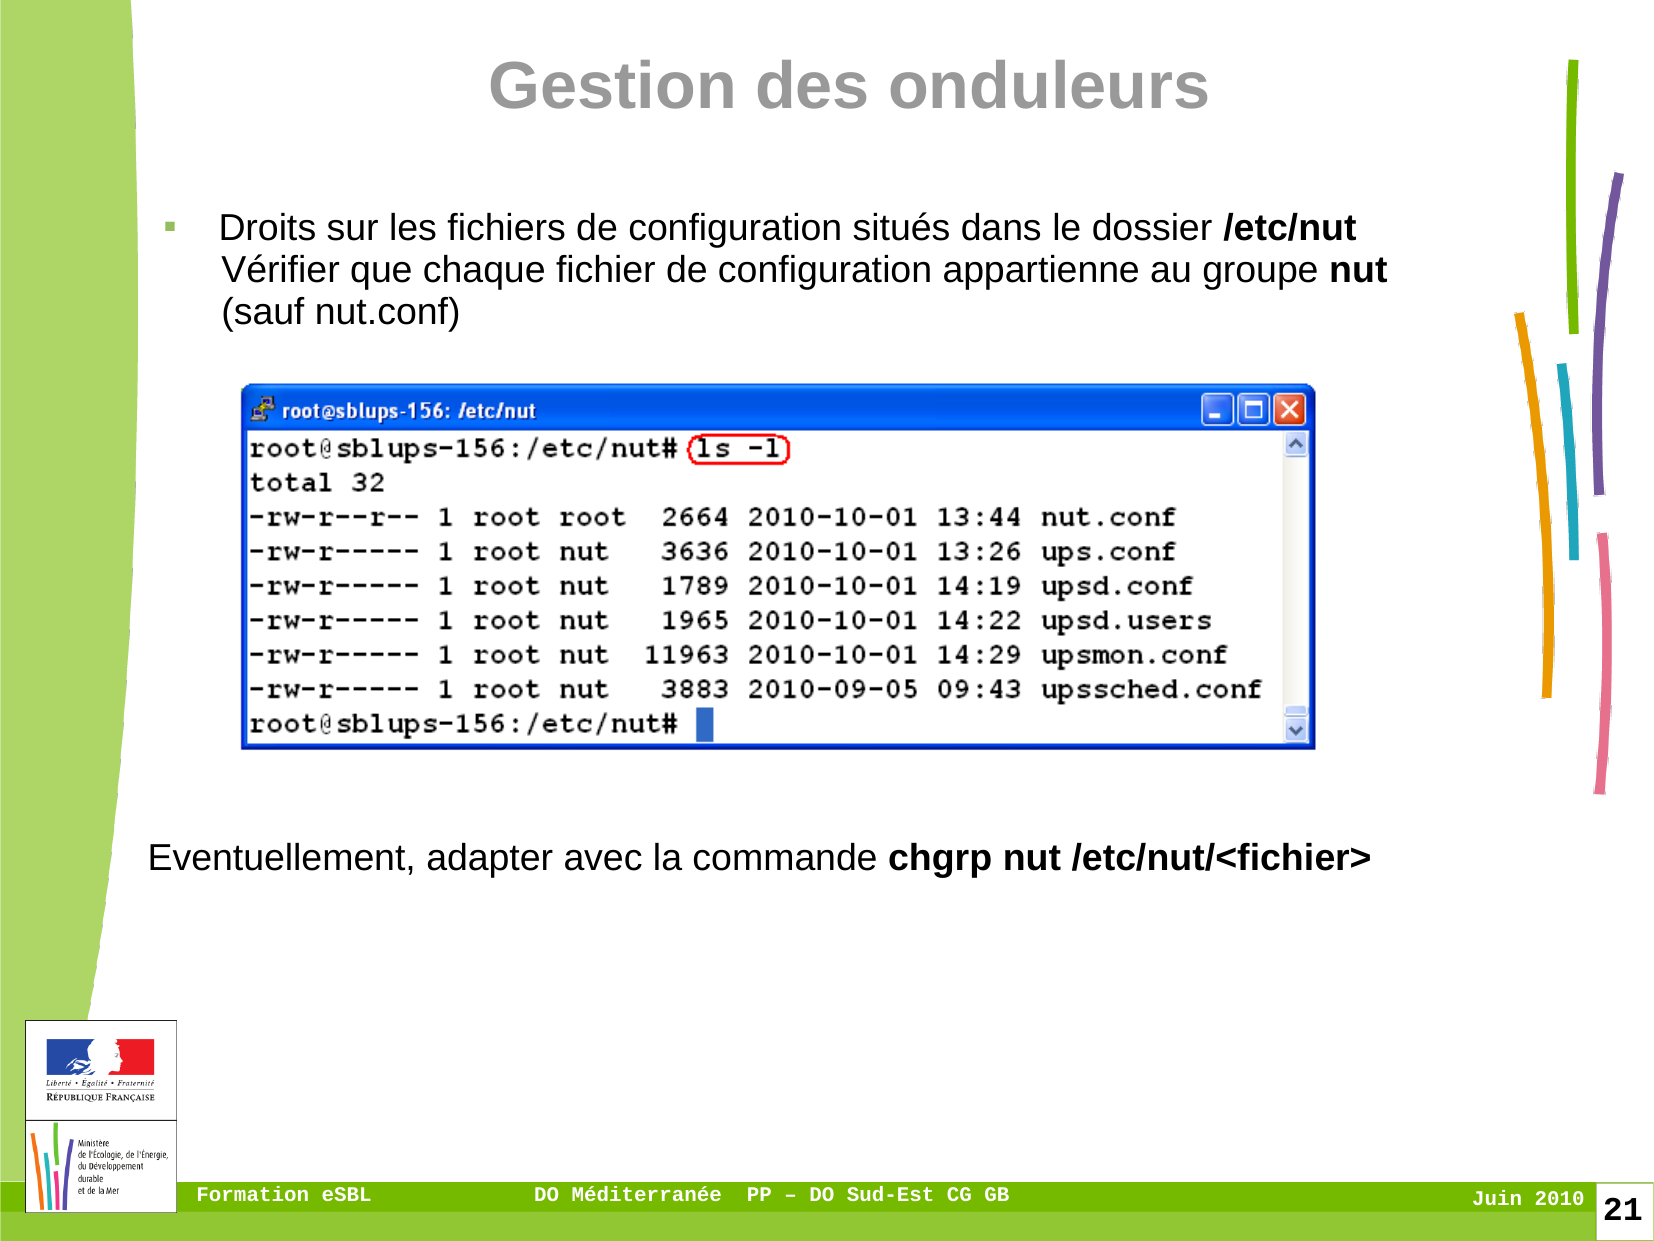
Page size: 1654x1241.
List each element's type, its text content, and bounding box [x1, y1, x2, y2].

picture [0, 0, 1654, 1241]
title Gestion des onduleurs [152, 36, 1566, 135]
list Droits sur les fichiers de configuration situés dans le dossier /etc/nut Vérifier que chaque fichier de configuration appartienne au groupe nut (sauf nut.conf) Eventuellement, adapter avec la commande chgrp nut /etc/nut/<fichier> [147, 206, 1595, 1137]
